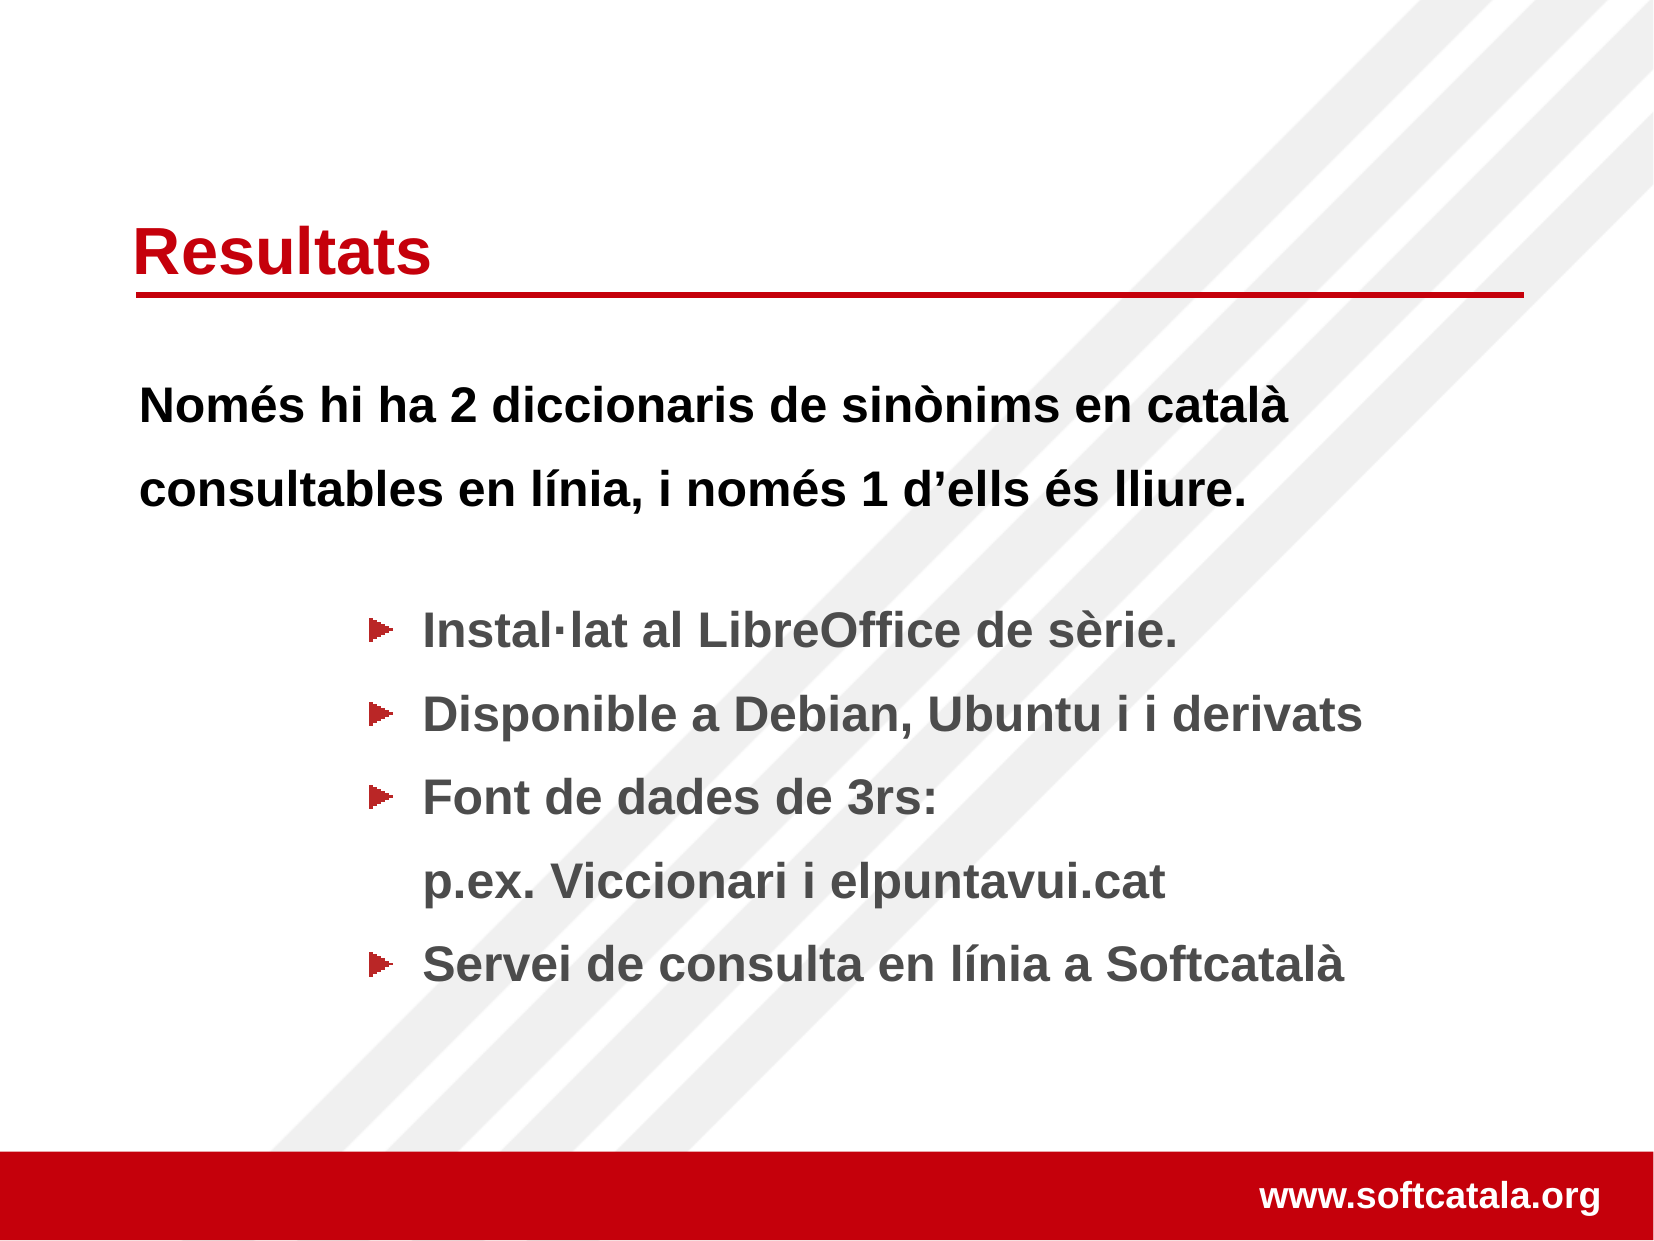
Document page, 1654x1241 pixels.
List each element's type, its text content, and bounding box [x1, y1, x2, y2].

picture [0, 0, 1654, 1151]
text_box www.softcatala.org [0, 1151, 1654, 1241]
text_box Instal·lat al LibreOffice de sèrie. Disponible a Debian, Ubuntu i i derivats Font de dades de 3rs: p.ex. Viccionari i elpuntavui.cat Servei de consulta en línia a Softcatalà [118, 566, 1501, 976]
text_box Resultats [118, 206, 1501, 297]
text_box Només hi ha 2 diccionaris de sinònims en català consultables en línia, i només 1 d’ells és lliure. [124, 342, 1506, 539]
